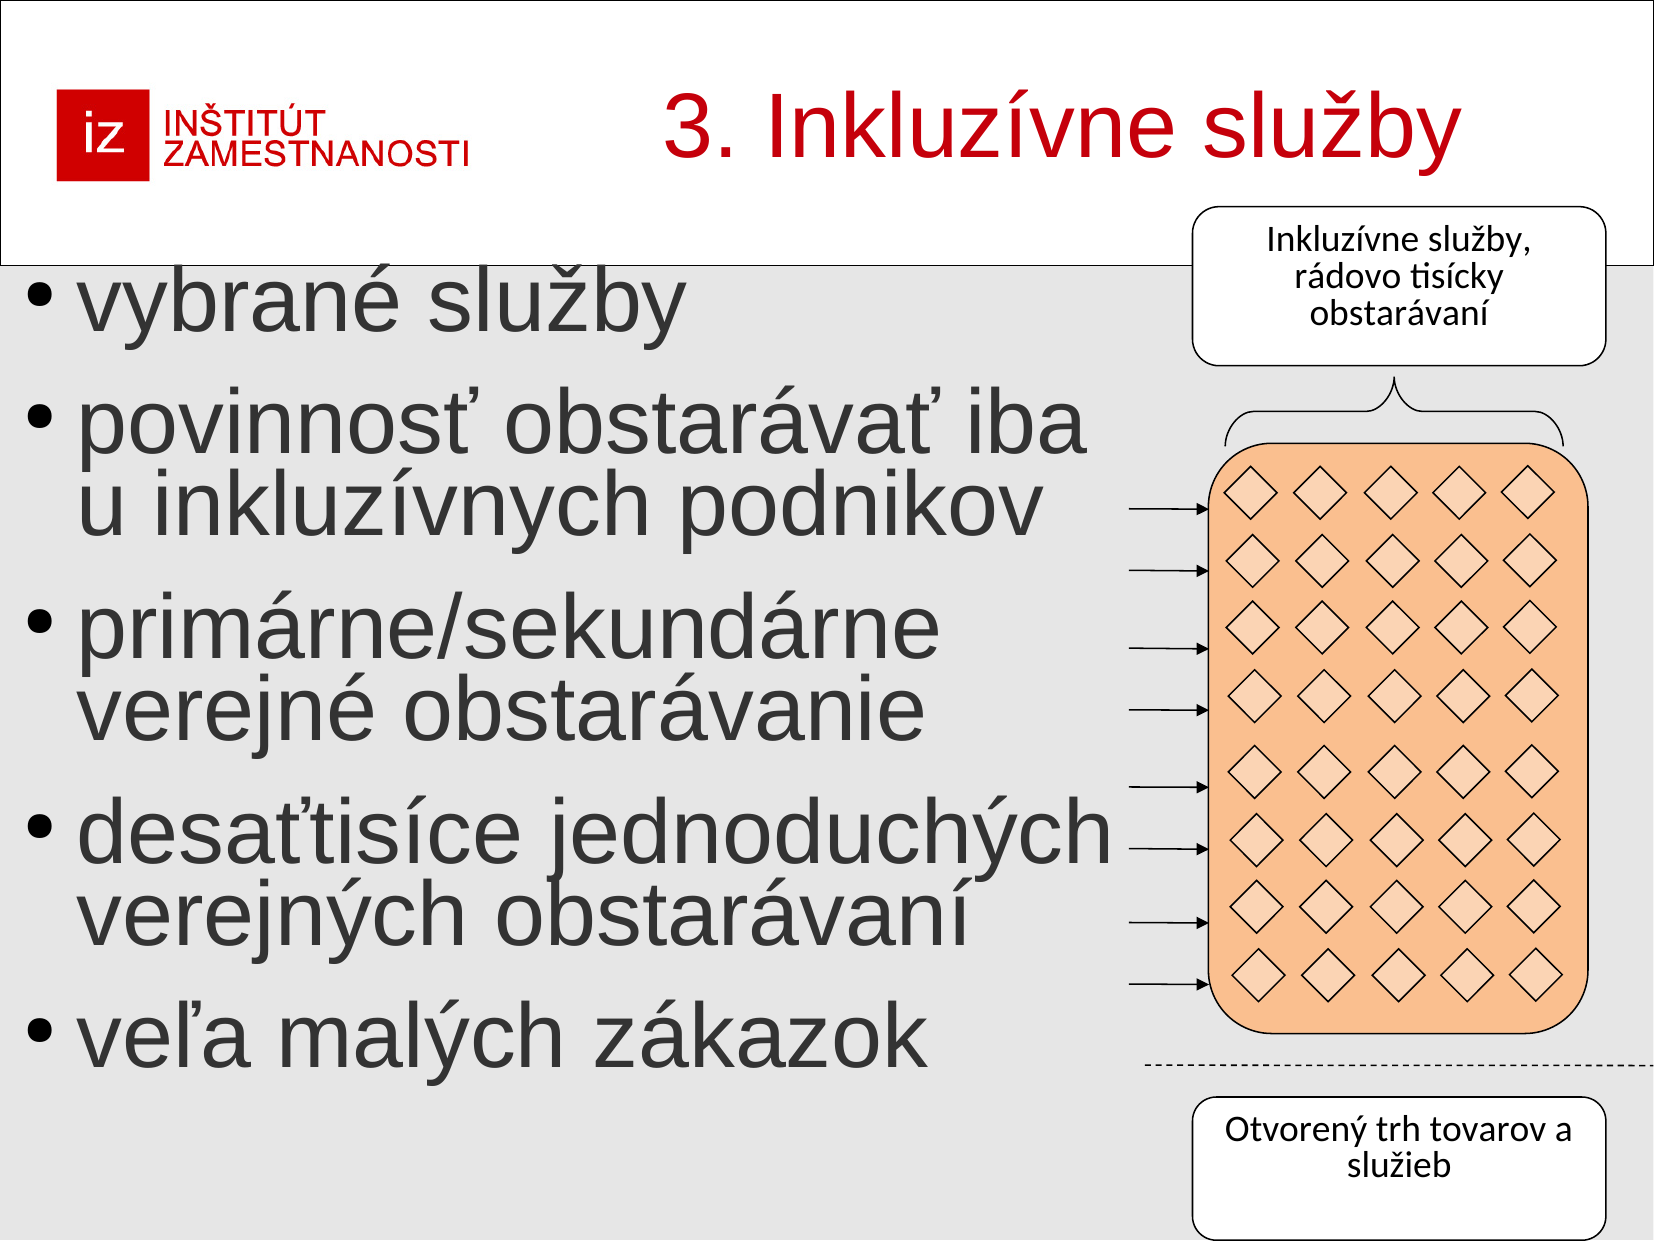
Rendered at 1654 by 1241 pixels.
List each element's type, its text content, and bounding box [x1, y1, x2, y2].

list vybrané služby povinnosť obstarávať iba u inkluzívnych podnikov primárne/sekundárne verejné obstarávanie desaťtisíce jednoduchých verejných obstarávaní veľa malých zákazok [6, 265, 1152, 1105]
title 3. Inkluzívne služby [561, 37, 1565, 229]
text_box Inkluzívne služby, rádovo tisícky obstarávaní [1192, 206, 1606, 366]
text_box Otvorený trh tovarov a služieb [1192, 1097, 1606, 1241]
text_box [1208, 443, 1588, 1034]
picture [5, 8, 518, 257]
